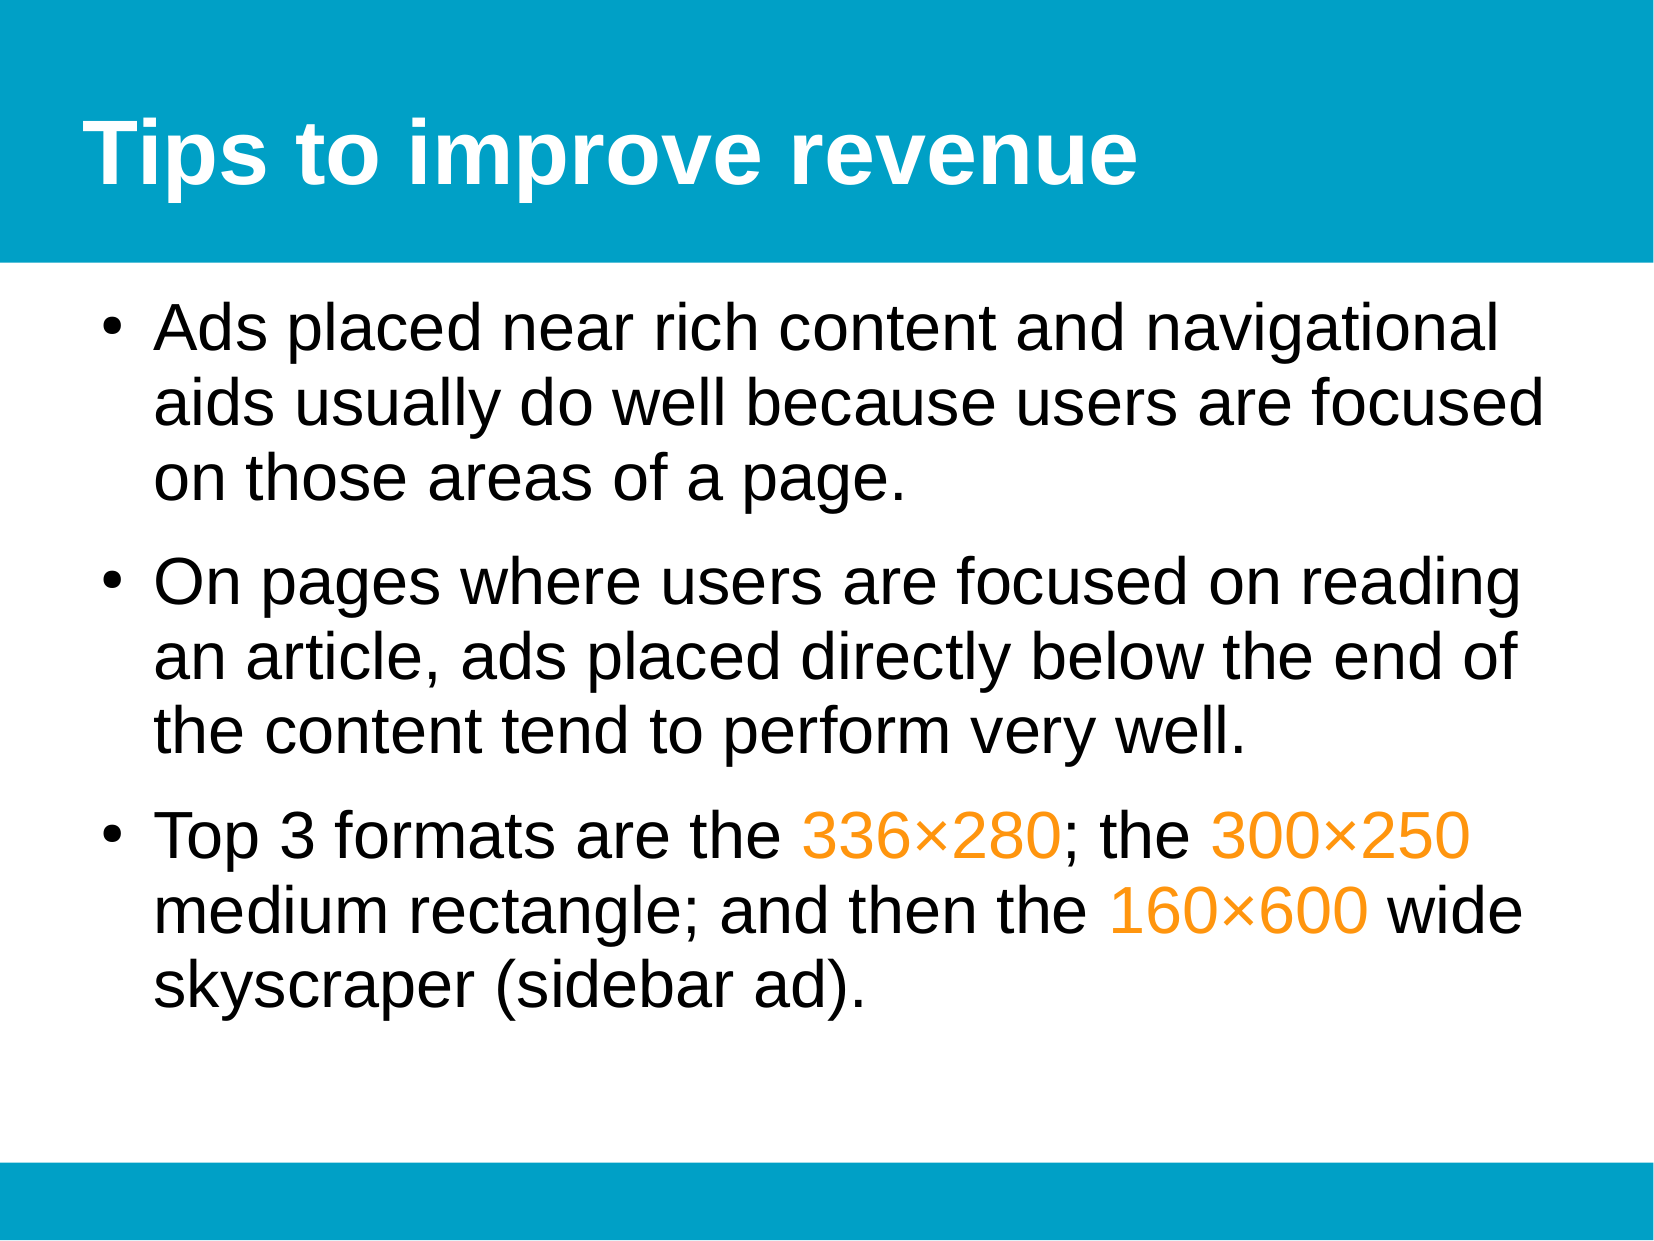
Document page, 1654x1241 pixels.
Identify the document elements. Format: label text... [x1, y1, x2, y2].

list Ads placed near rich content and navigational aids usually do well because users are focused on those areas of a page. On pages where users are focused on reading an article, ads placed directly below the end of the content tend to perform very well. Top 3 formats are the 336×280; the 300×250 medium rectangle; and then the 160×600 wide skyscraper (sidebar ad). [82, 290, 1571, 1094]
title Tips to improve revenue [82, 56, 1571, 250]
